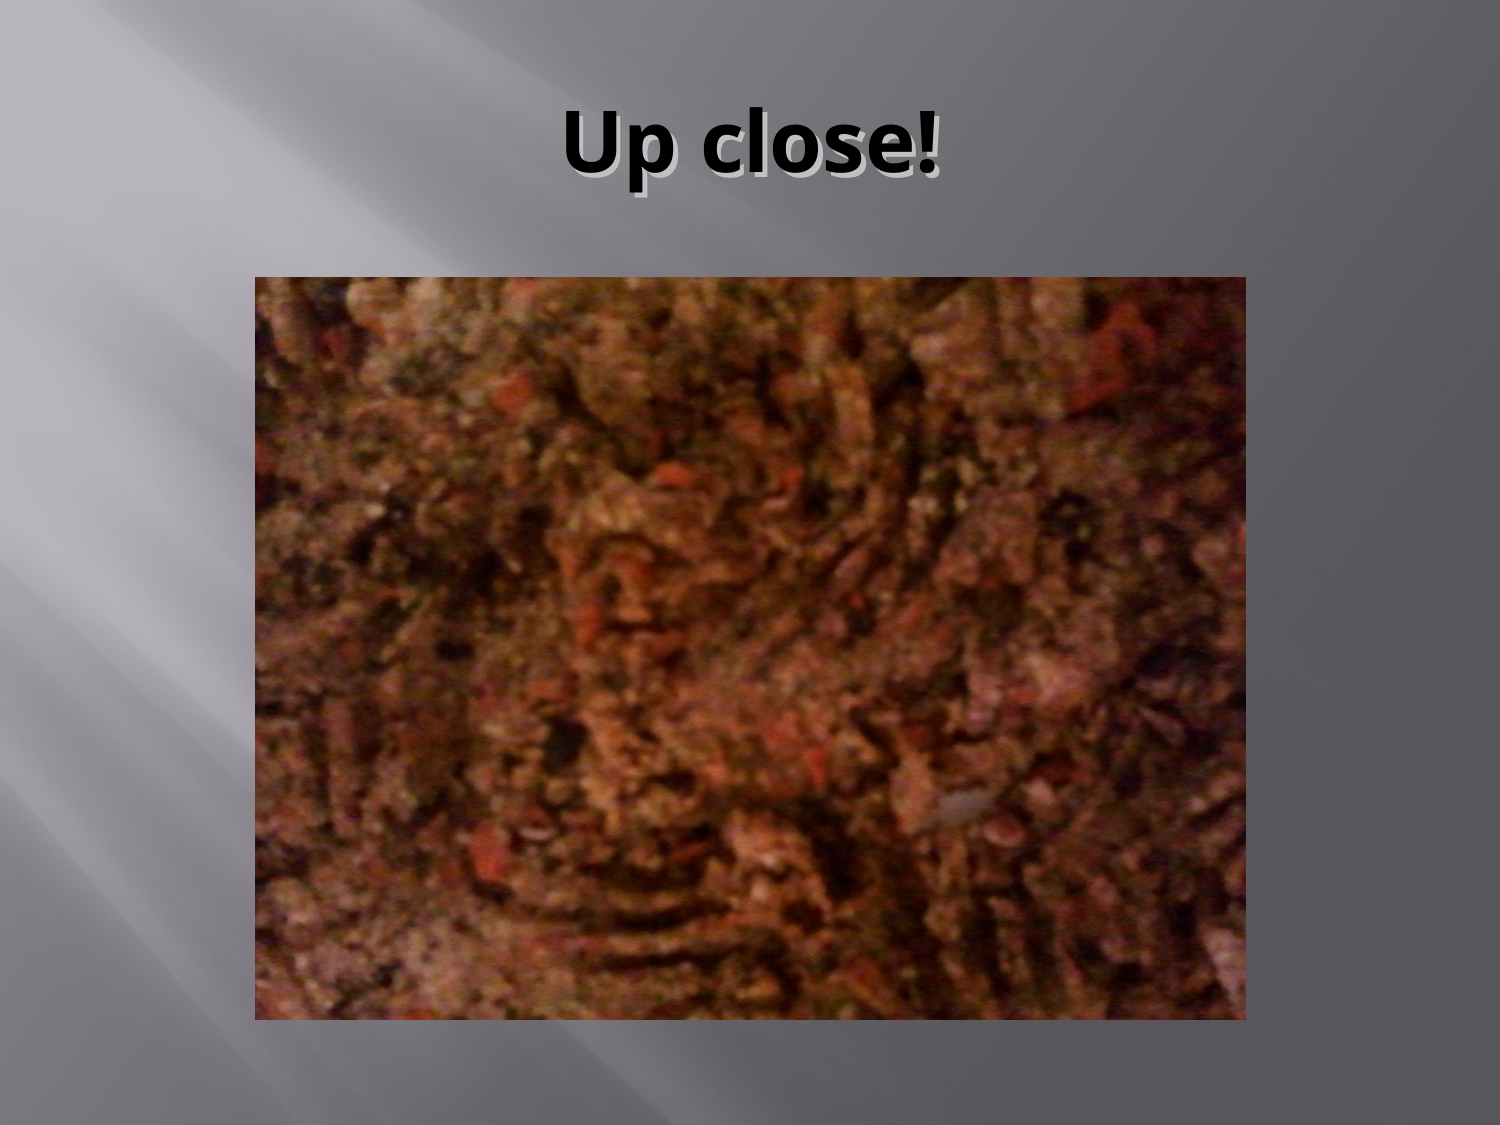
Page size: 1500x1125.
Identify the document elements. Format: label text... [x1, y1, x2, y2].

title Up close! [75, 45, 1426, 233]
picture [255, 277, 1246, 1020]
